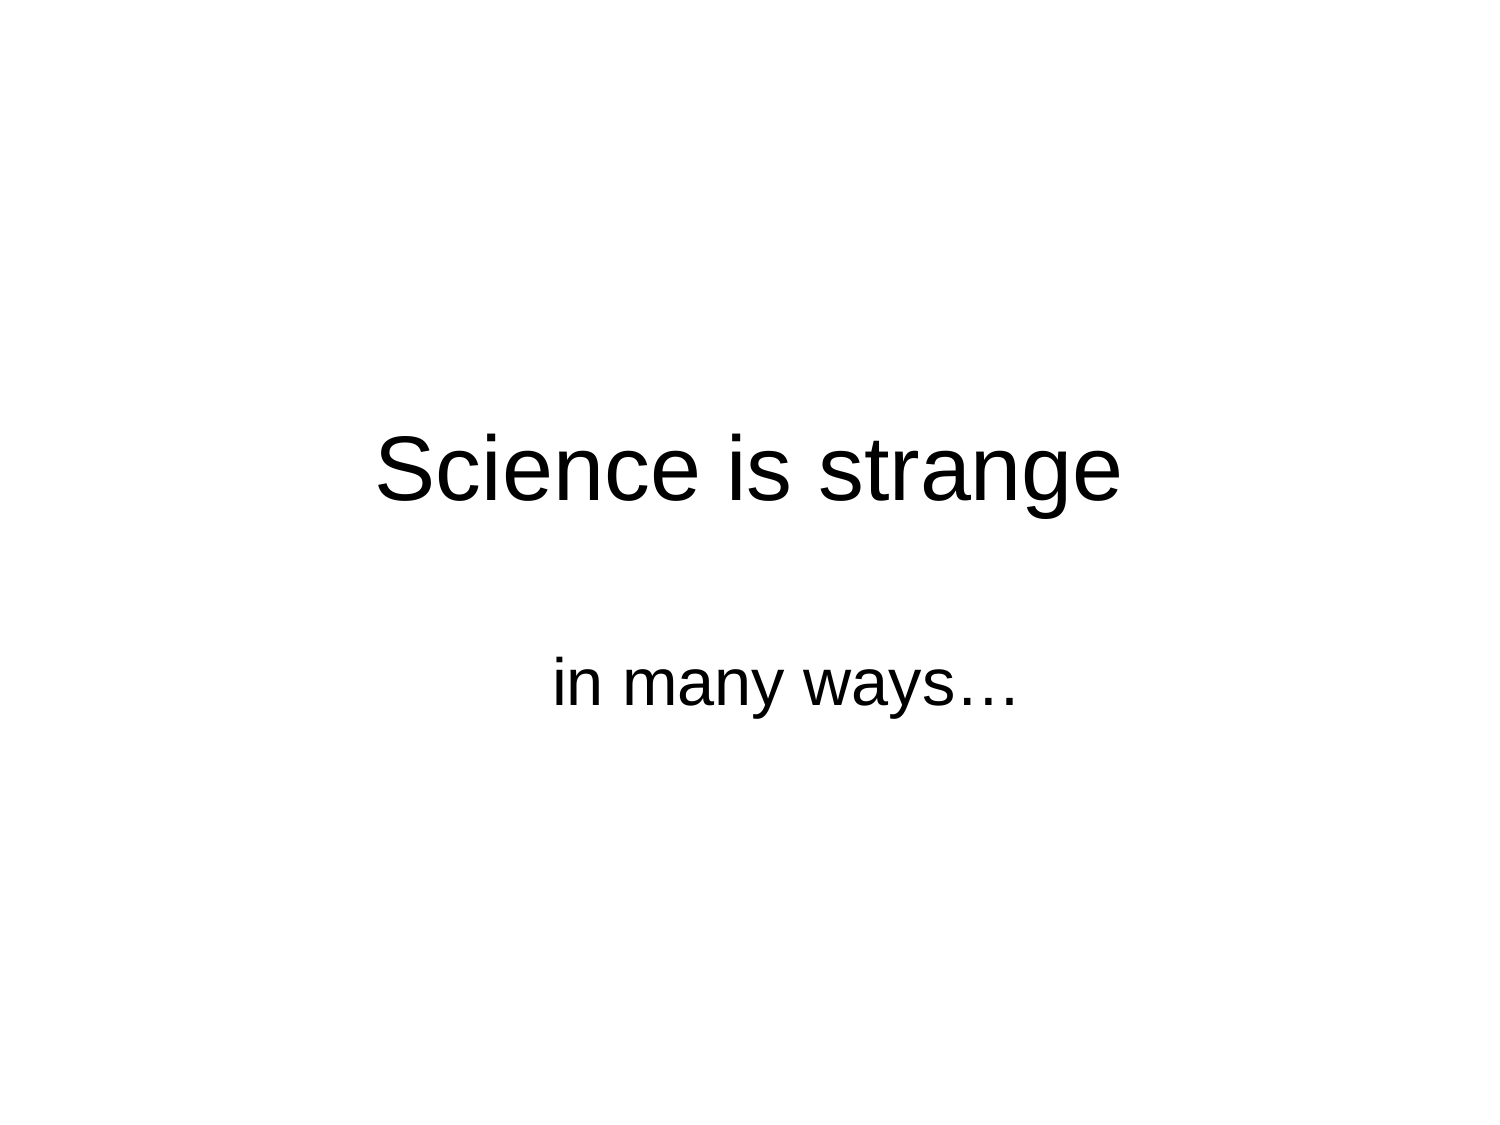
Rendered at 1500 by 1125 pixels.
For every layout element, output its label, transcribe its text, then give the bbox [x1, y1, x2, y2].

subtitle in many ways… [225, 637, 1276, 926]
title Science is strange [112, 374, 1388, 563]
